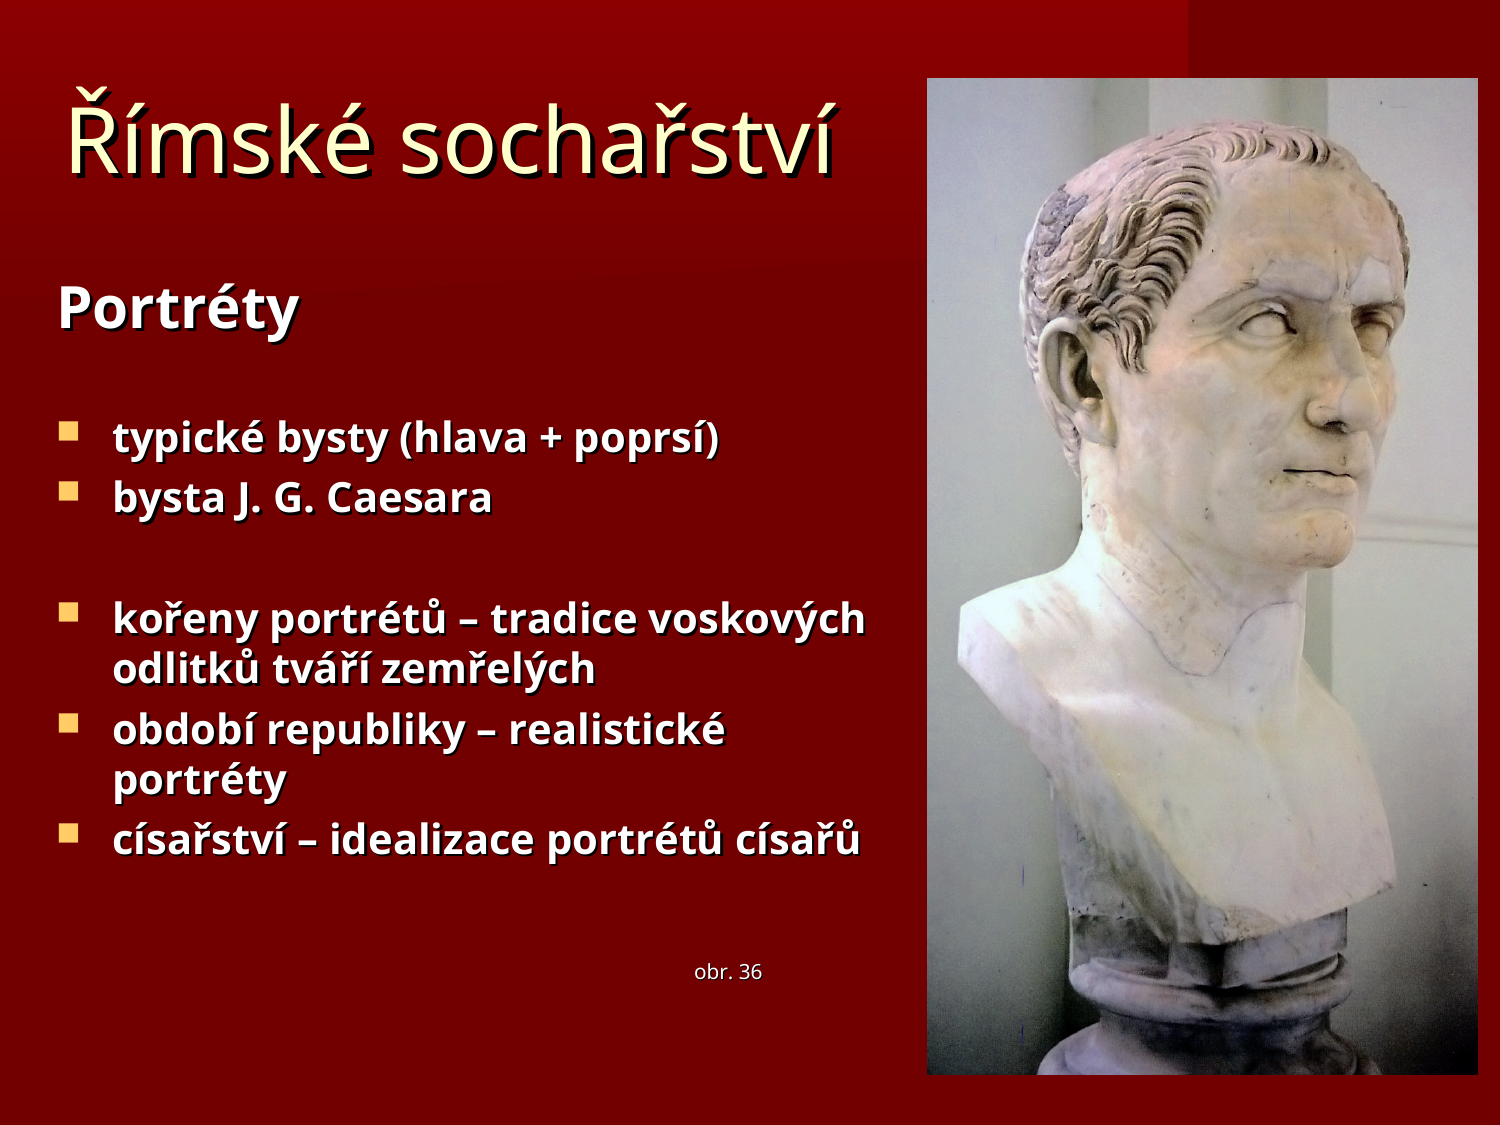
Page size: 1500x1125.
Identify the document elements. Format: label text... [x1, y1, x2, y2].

title Římské sochařství [17, 42, 882, 231]
list Portréty typické bysty (hlava + poprsí) bysta J. G. Caesara kořeny portrétů – tradice voskových odlitků tváří zemřelých období republiky – realistické portréty císařství – idealizace portrétů císařů obr. 36 [41, 262, 904, 1125]
text_box [927, 78, 1478, 1075]
